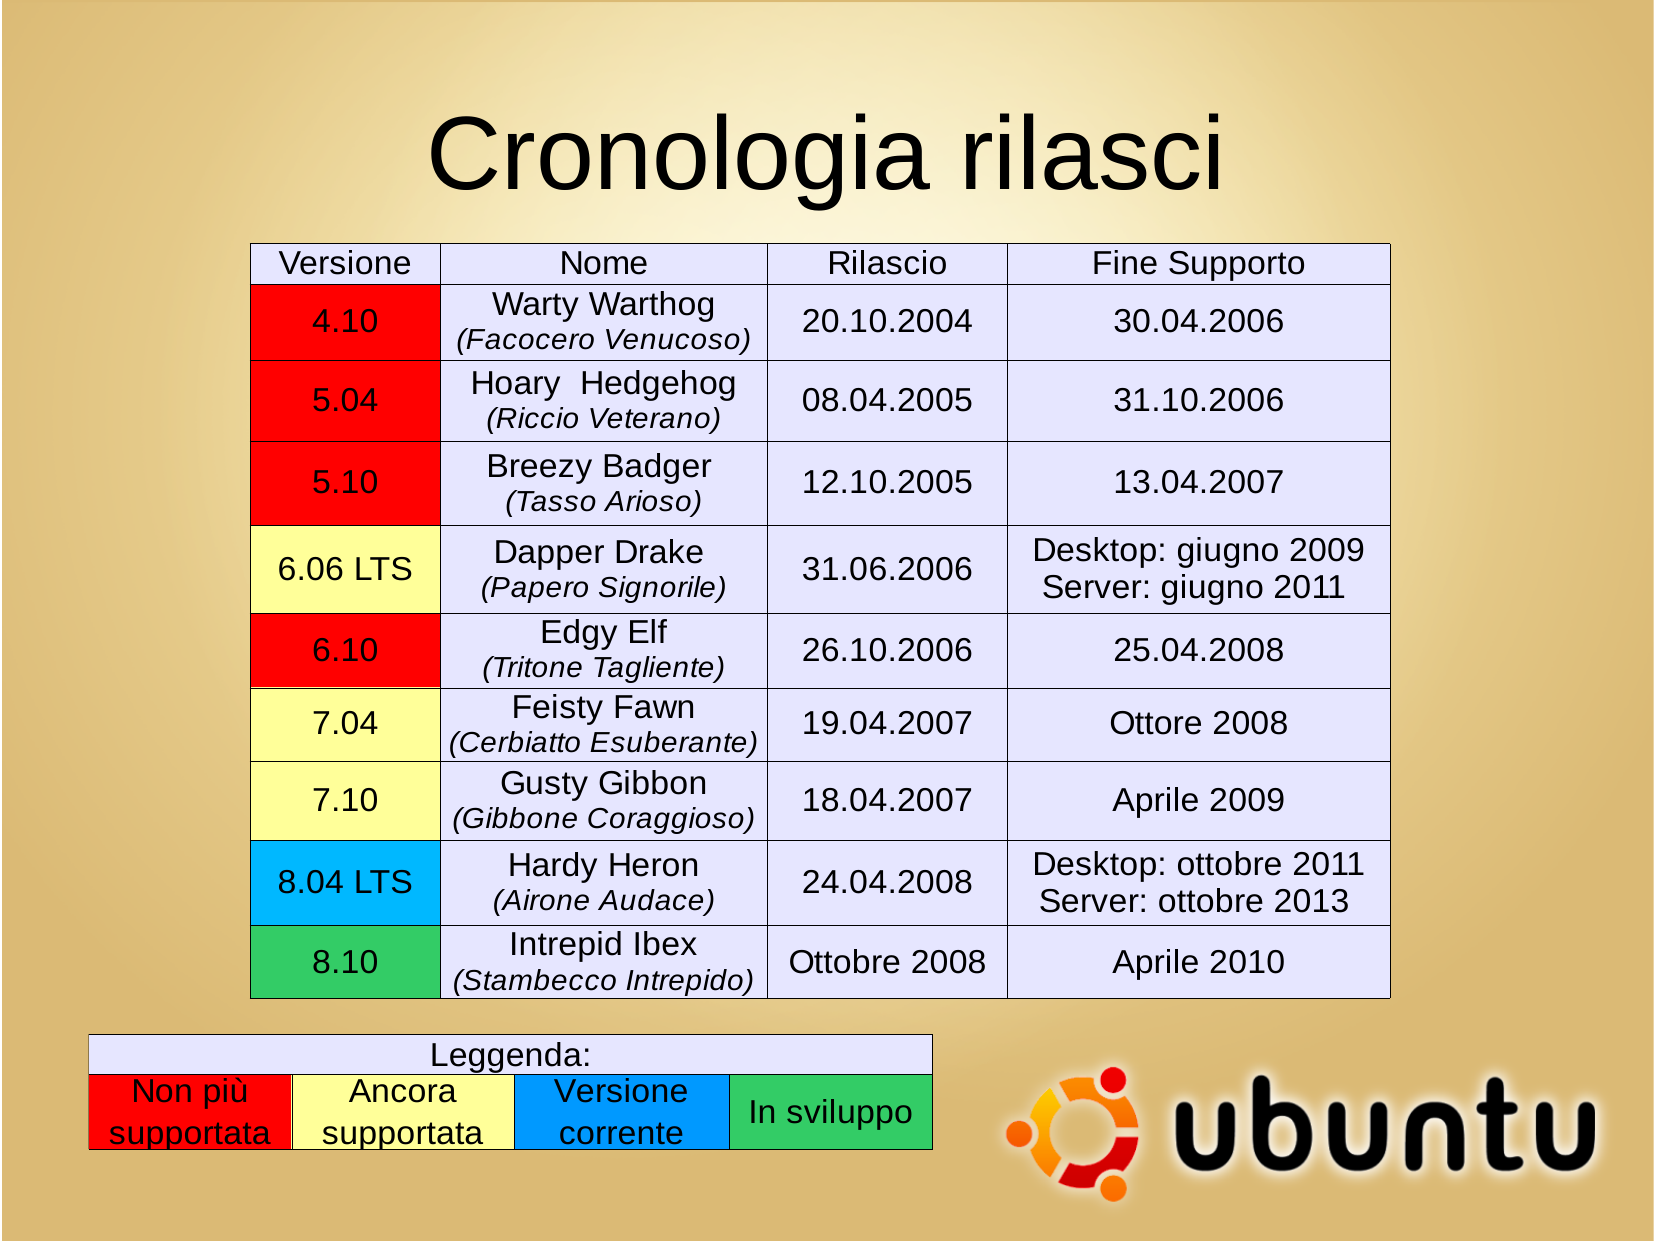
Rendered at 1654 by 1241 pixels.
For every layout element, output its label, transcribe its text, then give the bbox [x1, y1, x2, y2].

title Cronologia rilasci [82, 49, 1571, 257]
picture [2, 0, 1654, 1241]
chart [88, 1034, 1342, 1152]
chart [248, 242, 1528, 1027]
